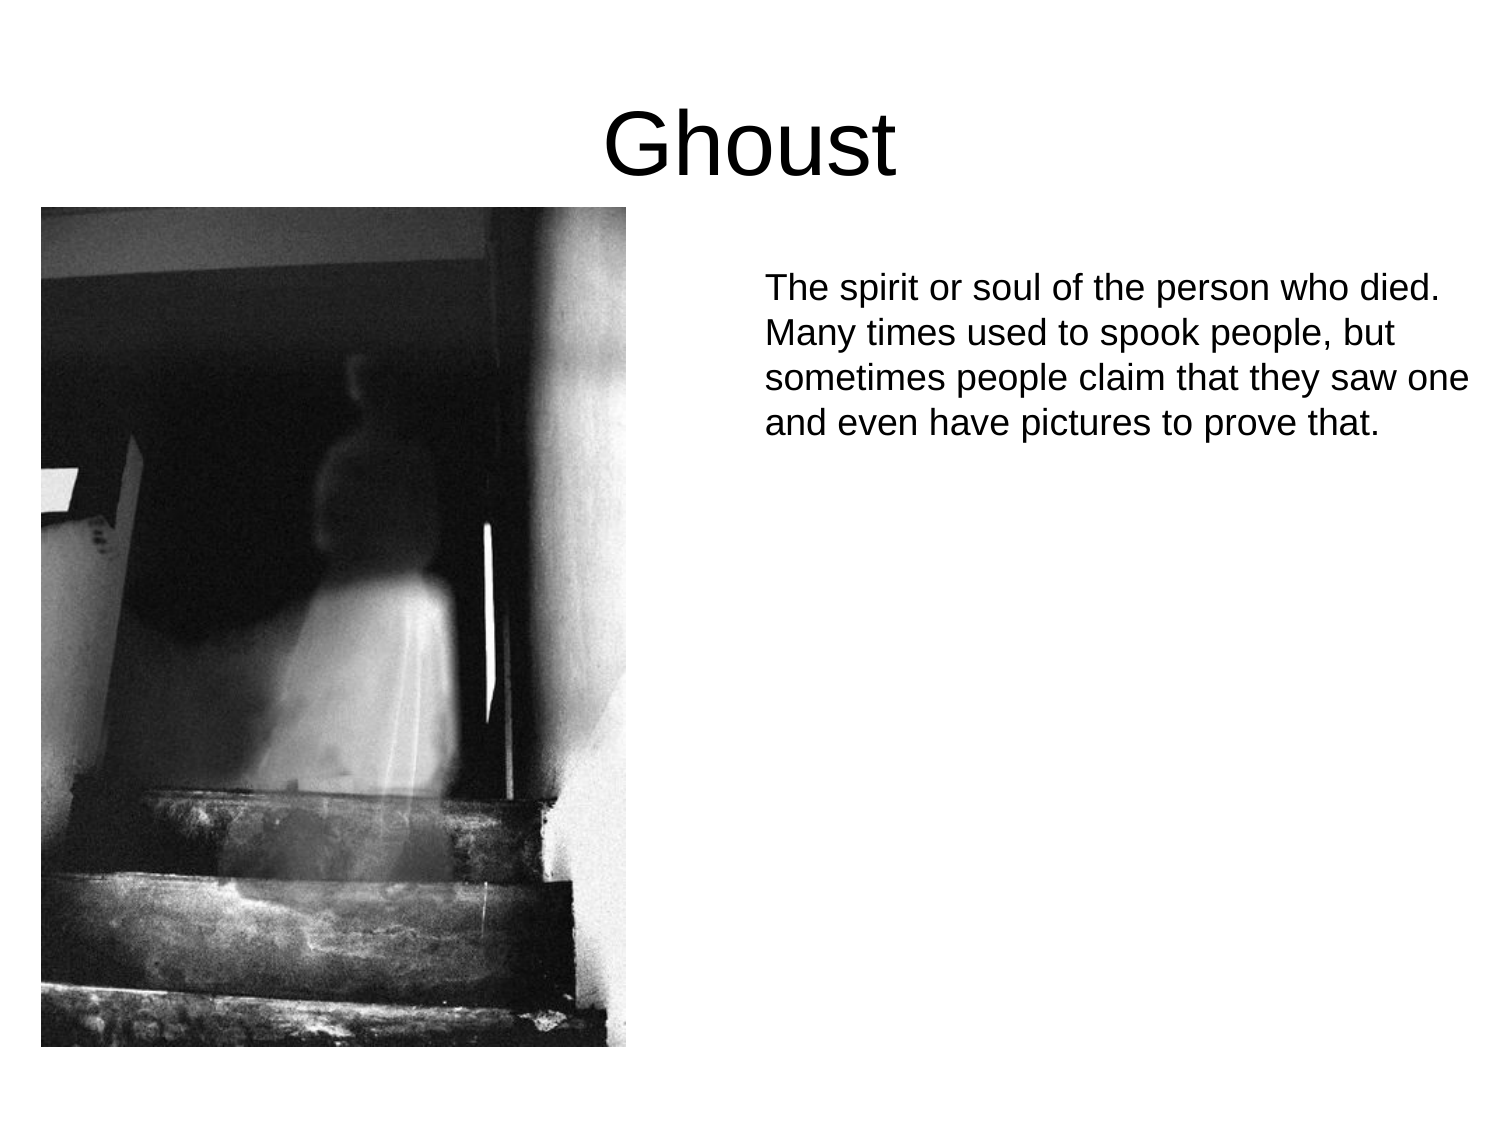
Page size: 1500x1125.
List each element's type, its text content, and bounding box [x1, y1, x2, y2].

text_box The spirit or soul of the person who died. Many times used to spook people, but sometimes people claim that they saw one and even have pictures to prove that. [749, 255, 1500, 451]
picture [41, 207, 626, 1047]
title Ghoust [75, 45, 1425, 233]
